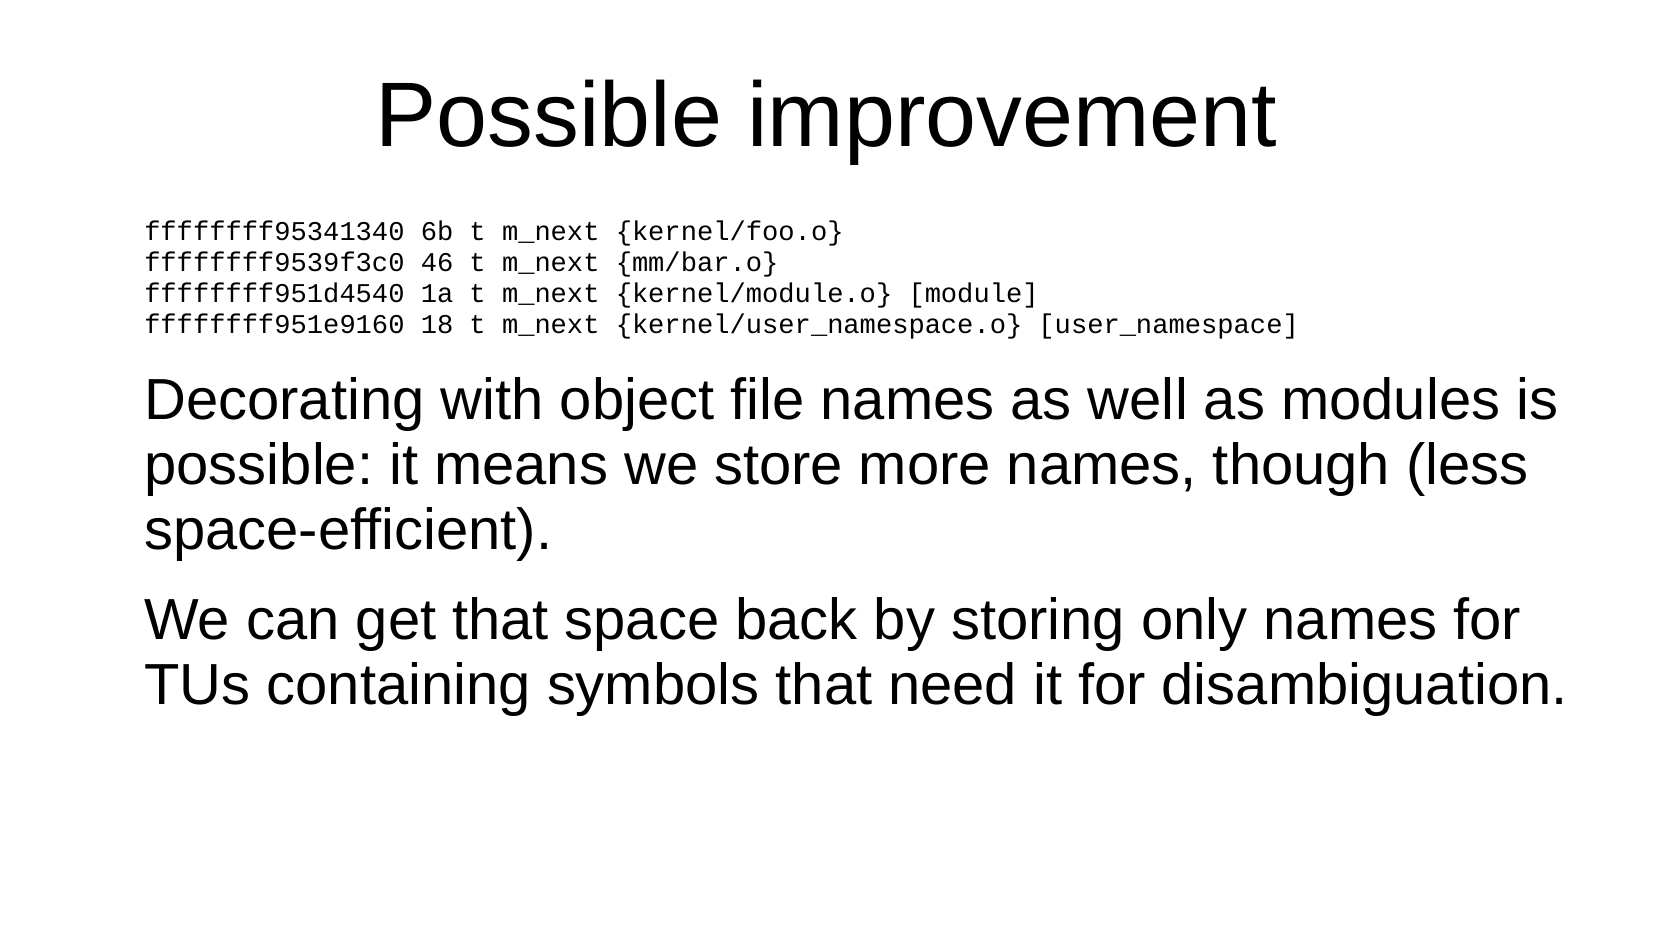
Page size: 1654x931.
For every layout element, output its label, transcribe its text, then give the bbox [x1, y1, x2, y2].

list ffffffff95341340 6b t m_next {kernel/foo.o} ffffffff9539f3c0 46 t m_next {mm/bar.o} ffffffff951d4540 1a t m_next {kernel/module.o} [module] ffffffff951e9160 18 t m_next {kernel/user_namespace.o} [user_namespace] Decorating with object file names as well as modules is possible: it means we store more names, though (less space-efficient). We can get that space back by storing only names for TUs containing symbols that need it for disambiguation. [82, 217, 1571, 758]
title Possible improvement [82, 37, 1571, 193]
